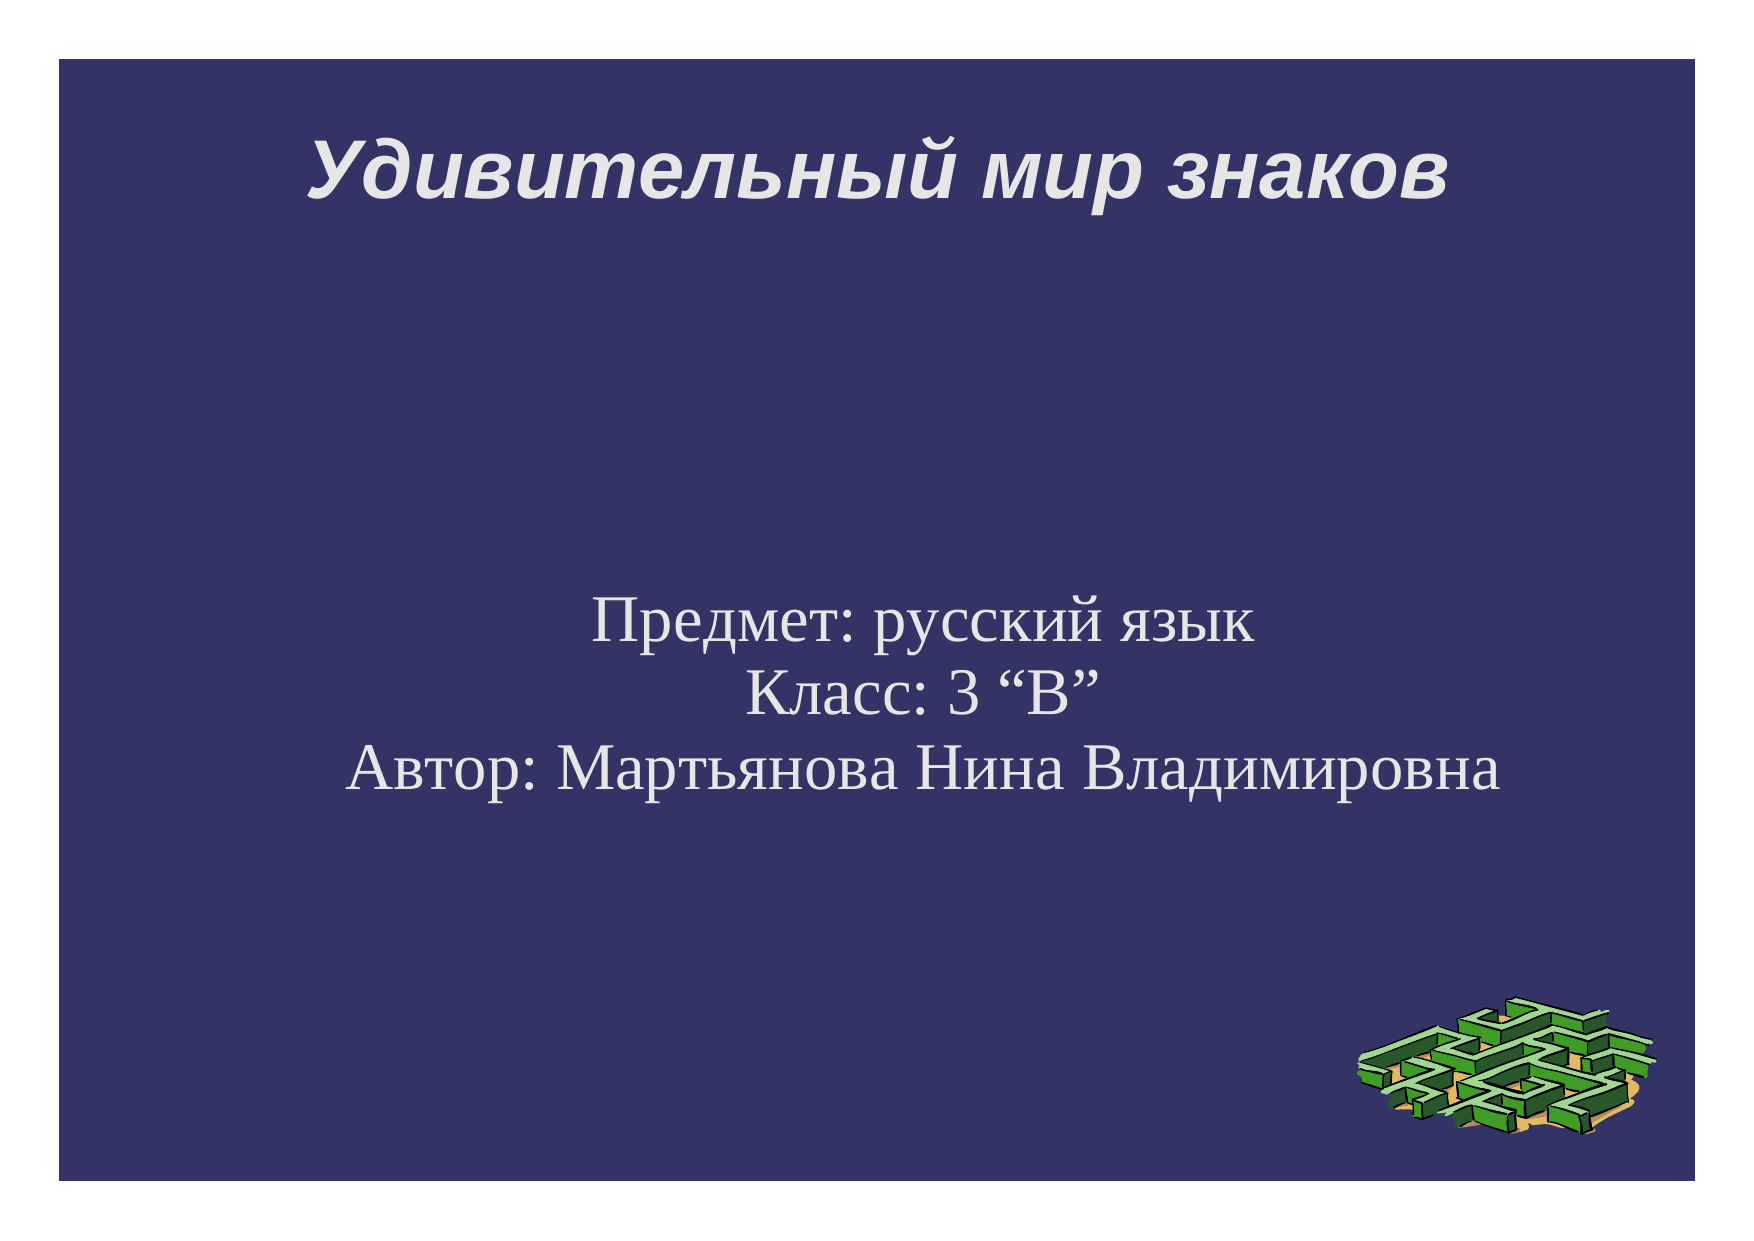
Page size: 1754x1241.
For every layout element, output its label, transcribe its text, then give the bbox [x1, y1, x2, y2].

subtitle Предмет: русский язык Класс: 3 “В” Автор: Мартьянова Нина Владимировна [235, 389, 1612, 1097]
title Удивительный мир знаков [179, 76, 1577, 264]
